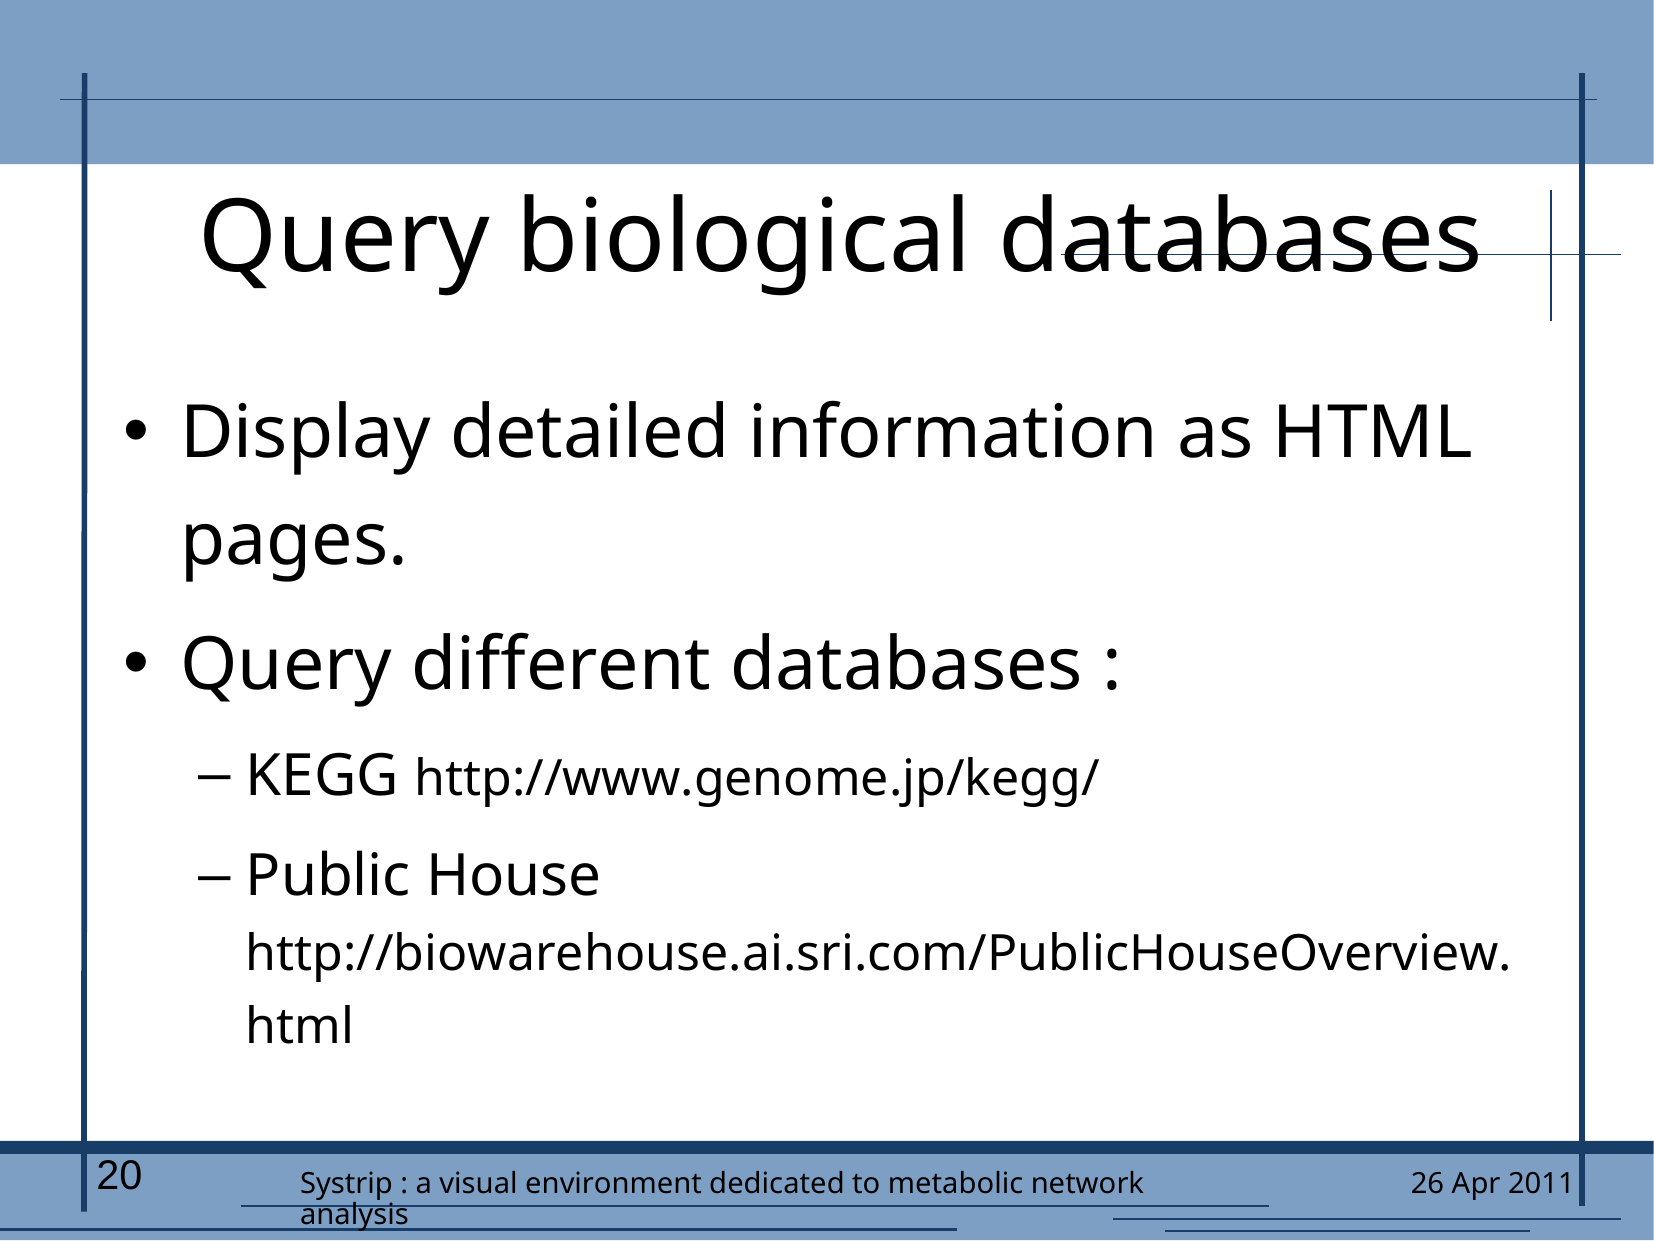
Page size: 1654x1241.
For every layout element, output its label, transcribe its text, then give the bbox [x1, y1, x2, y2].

title Query biological databases [117, 124, 1530, 332]
list Display detailed information as HTML pages. Query different databases : KEGG http://www.genome.jp/kegg/ Public House http://biowarehouse.ai.sri.com/PublicHouseOverview.html [124, 372, 1537, 1103]
